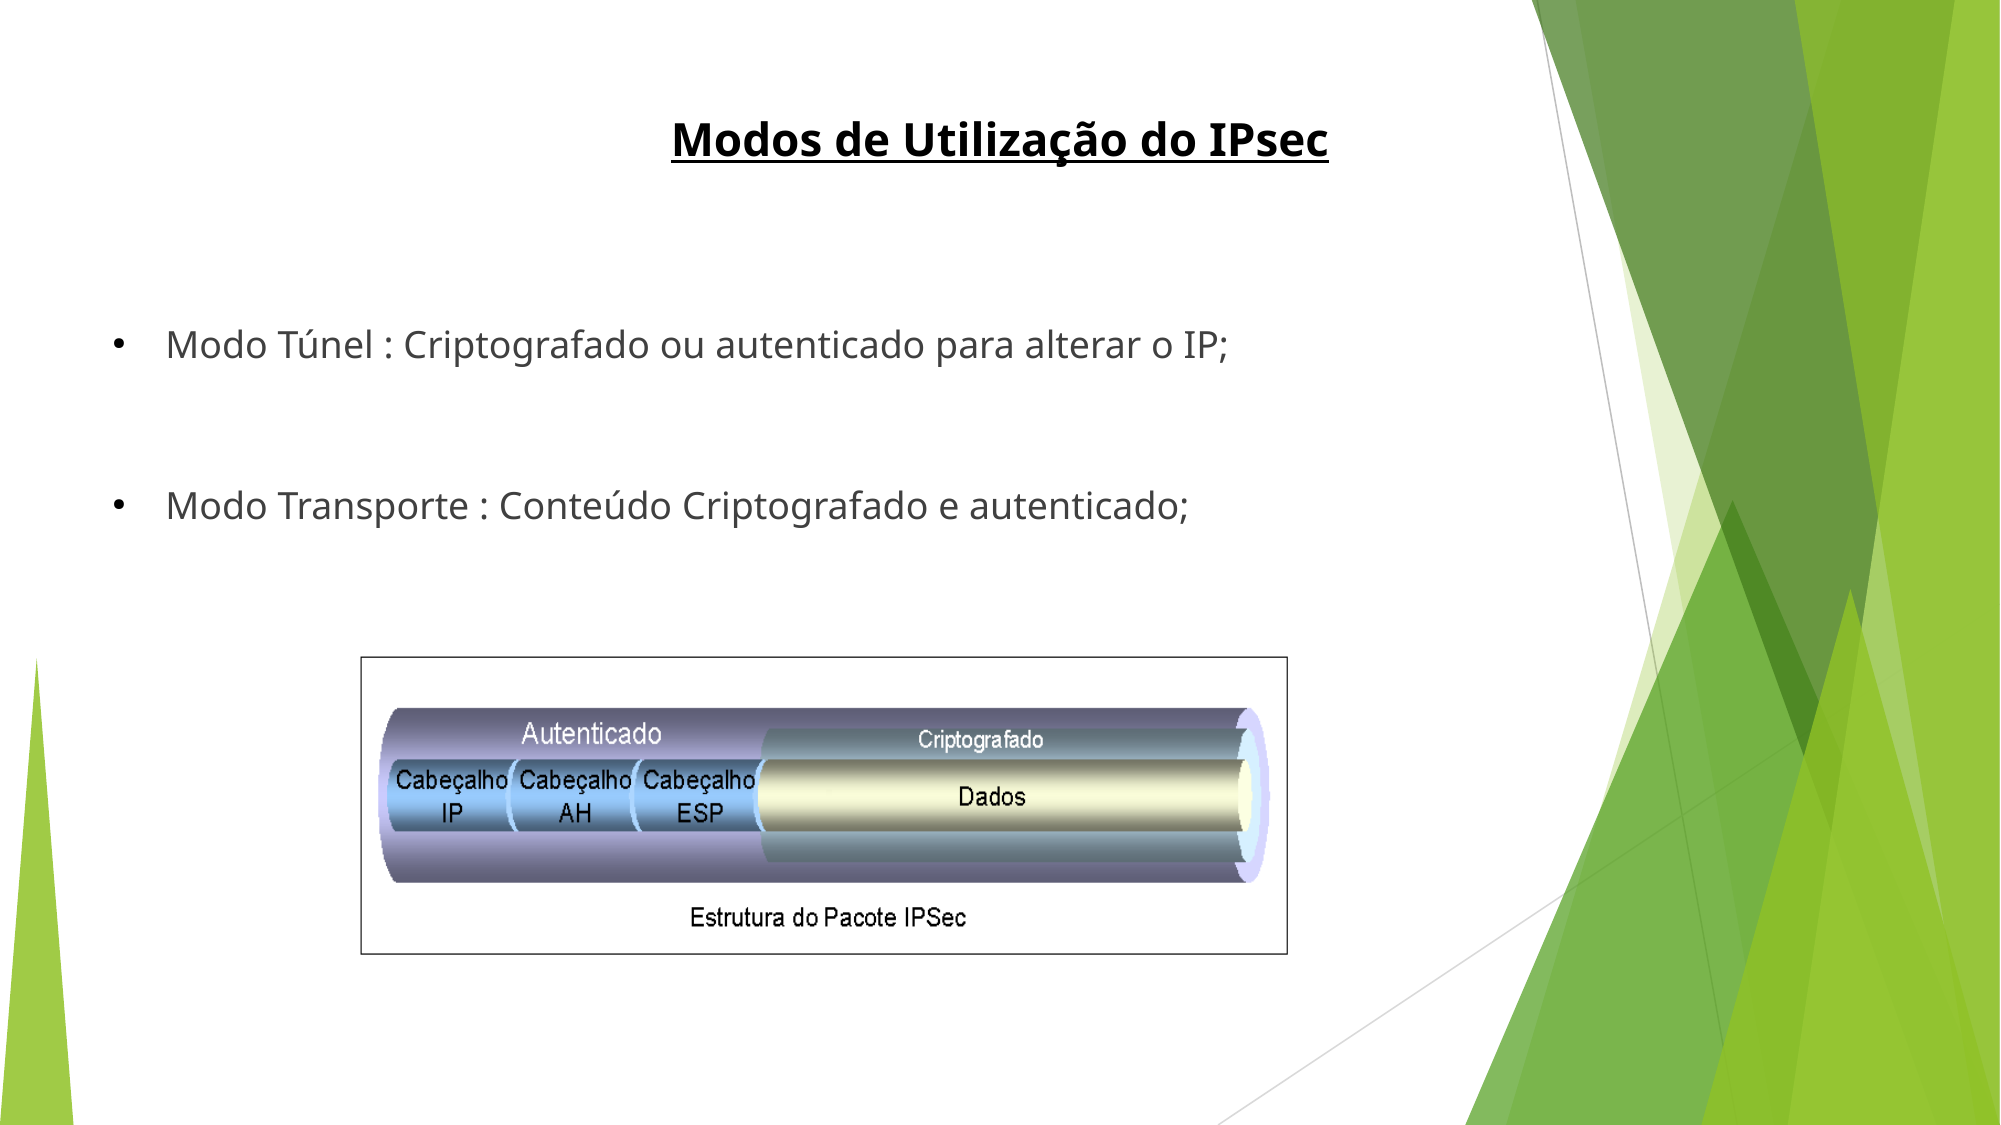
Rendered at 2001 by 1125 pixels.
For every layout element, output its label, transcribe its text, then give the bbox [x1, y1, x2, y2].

title Modos de Utilização do IPsec [99, 44, 1900, 233]
list Modo Túnel : Criptografado ou autenticado para alterar o IP; Modo Transporte : Conteúdo Criptografado e autenticado; [94, 318, 1895, 588]
picture [354, 649, 1300, 969]
